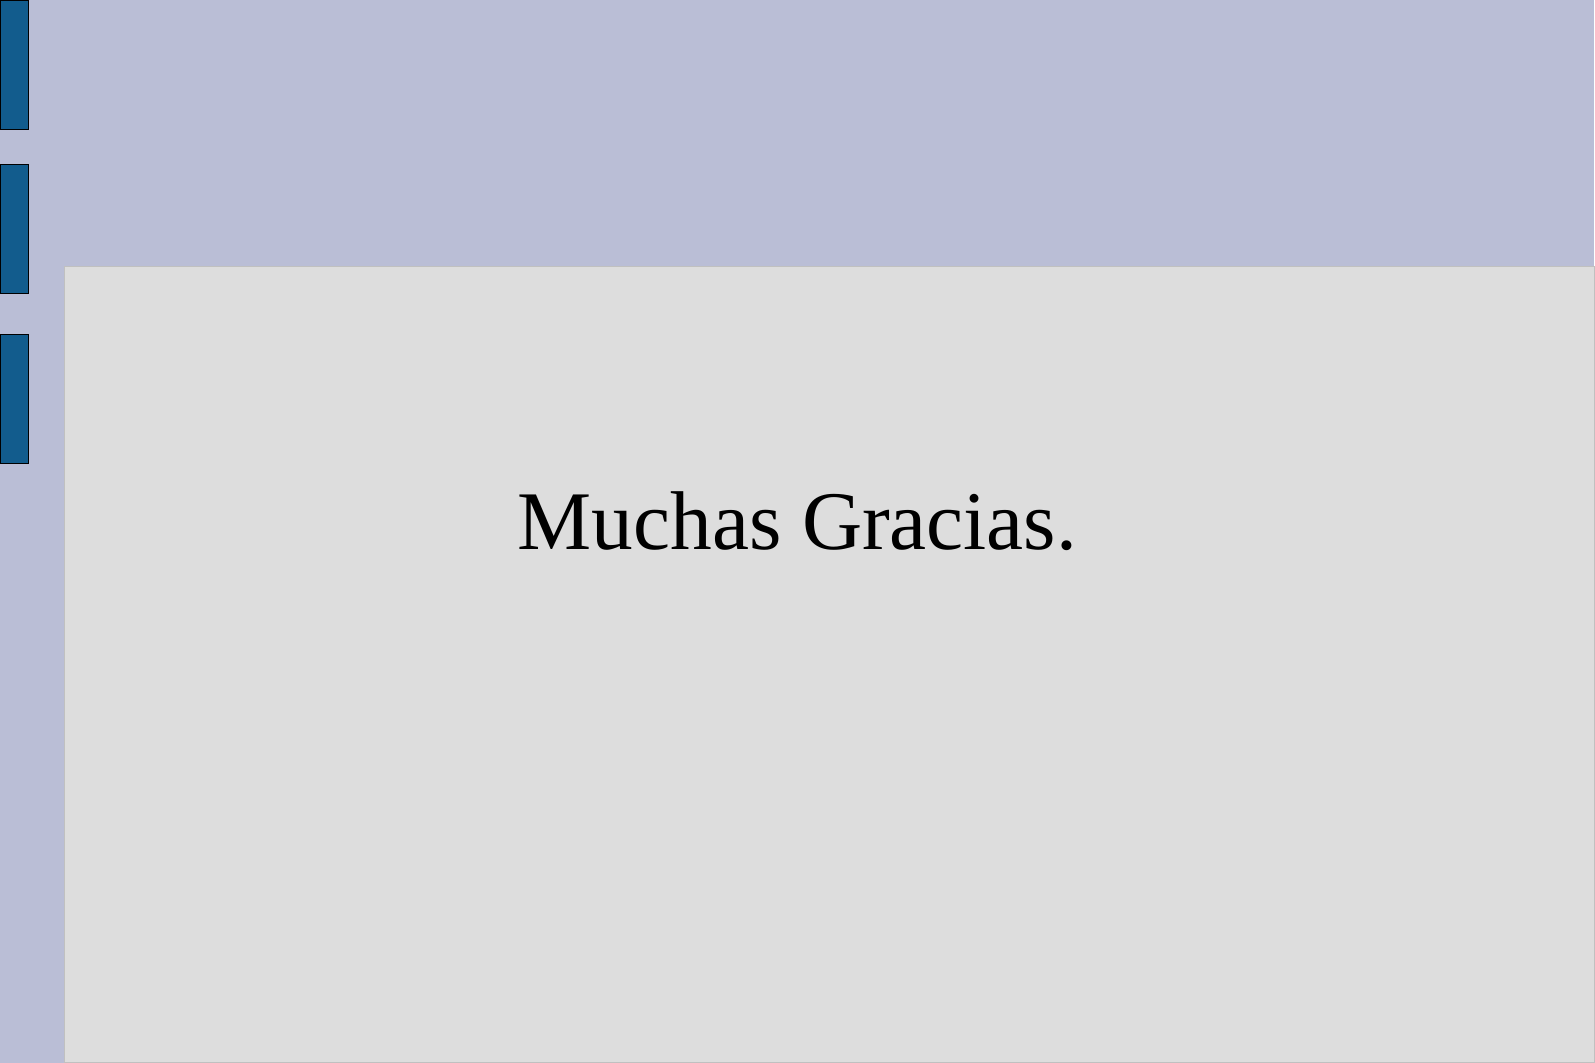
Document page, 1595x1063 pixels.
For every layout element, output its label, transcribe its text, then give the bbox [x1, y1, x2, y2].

subtitle Muchas Gracias. [117, 78, 1479, 966]
